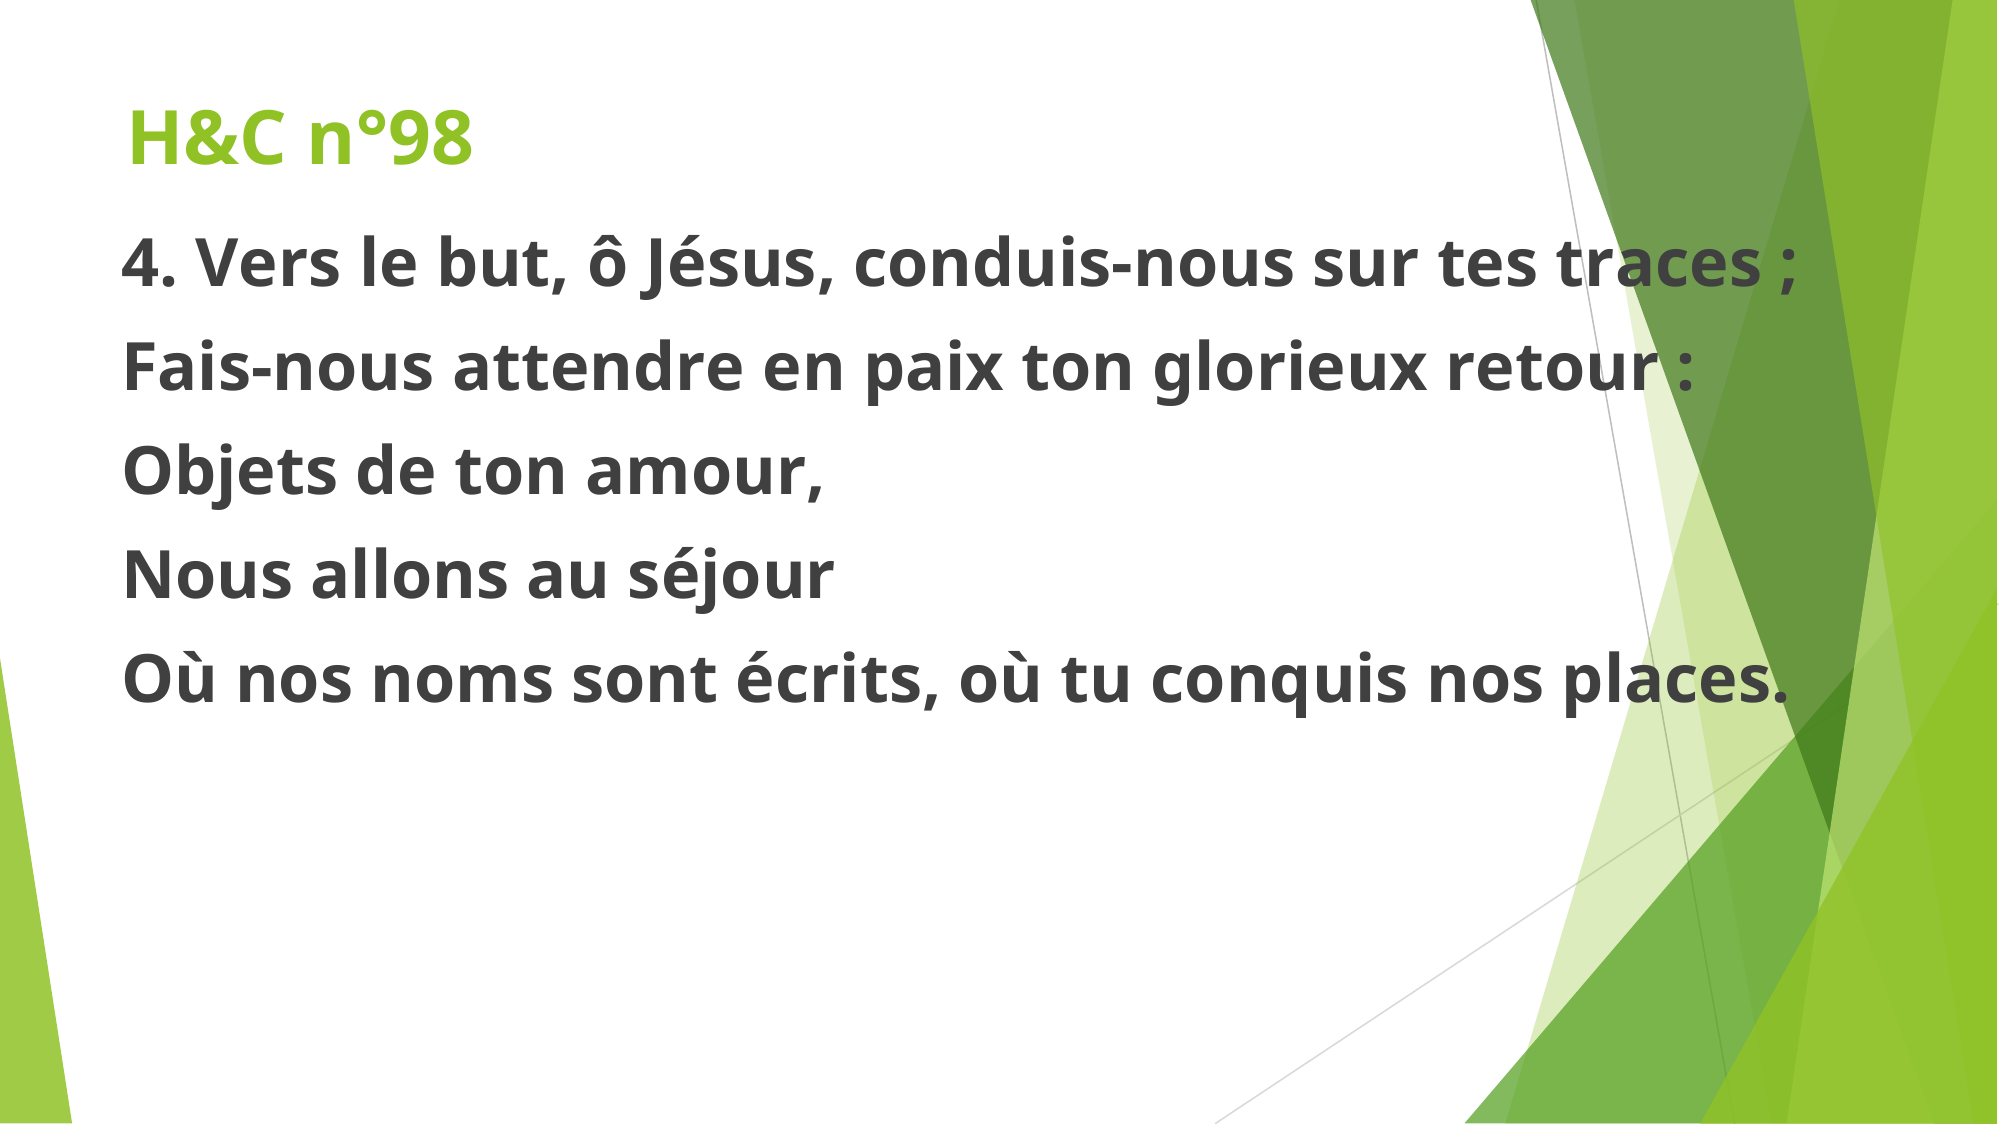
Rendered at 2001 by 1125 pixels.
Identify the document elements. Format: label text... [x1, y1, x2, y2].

text_box H&C n°98 [111, 82, 1522, 200]
text_box 4. Vers le but, ô Jésus, conduis-nous sur tes traces ; Fais-nous attendre en paix ton glorieux retour : Objets de ton amour, Nous allons au séjour Où nos noms sont écrits, où tu conquis nos places. [106, 200, 1973, 1037]
